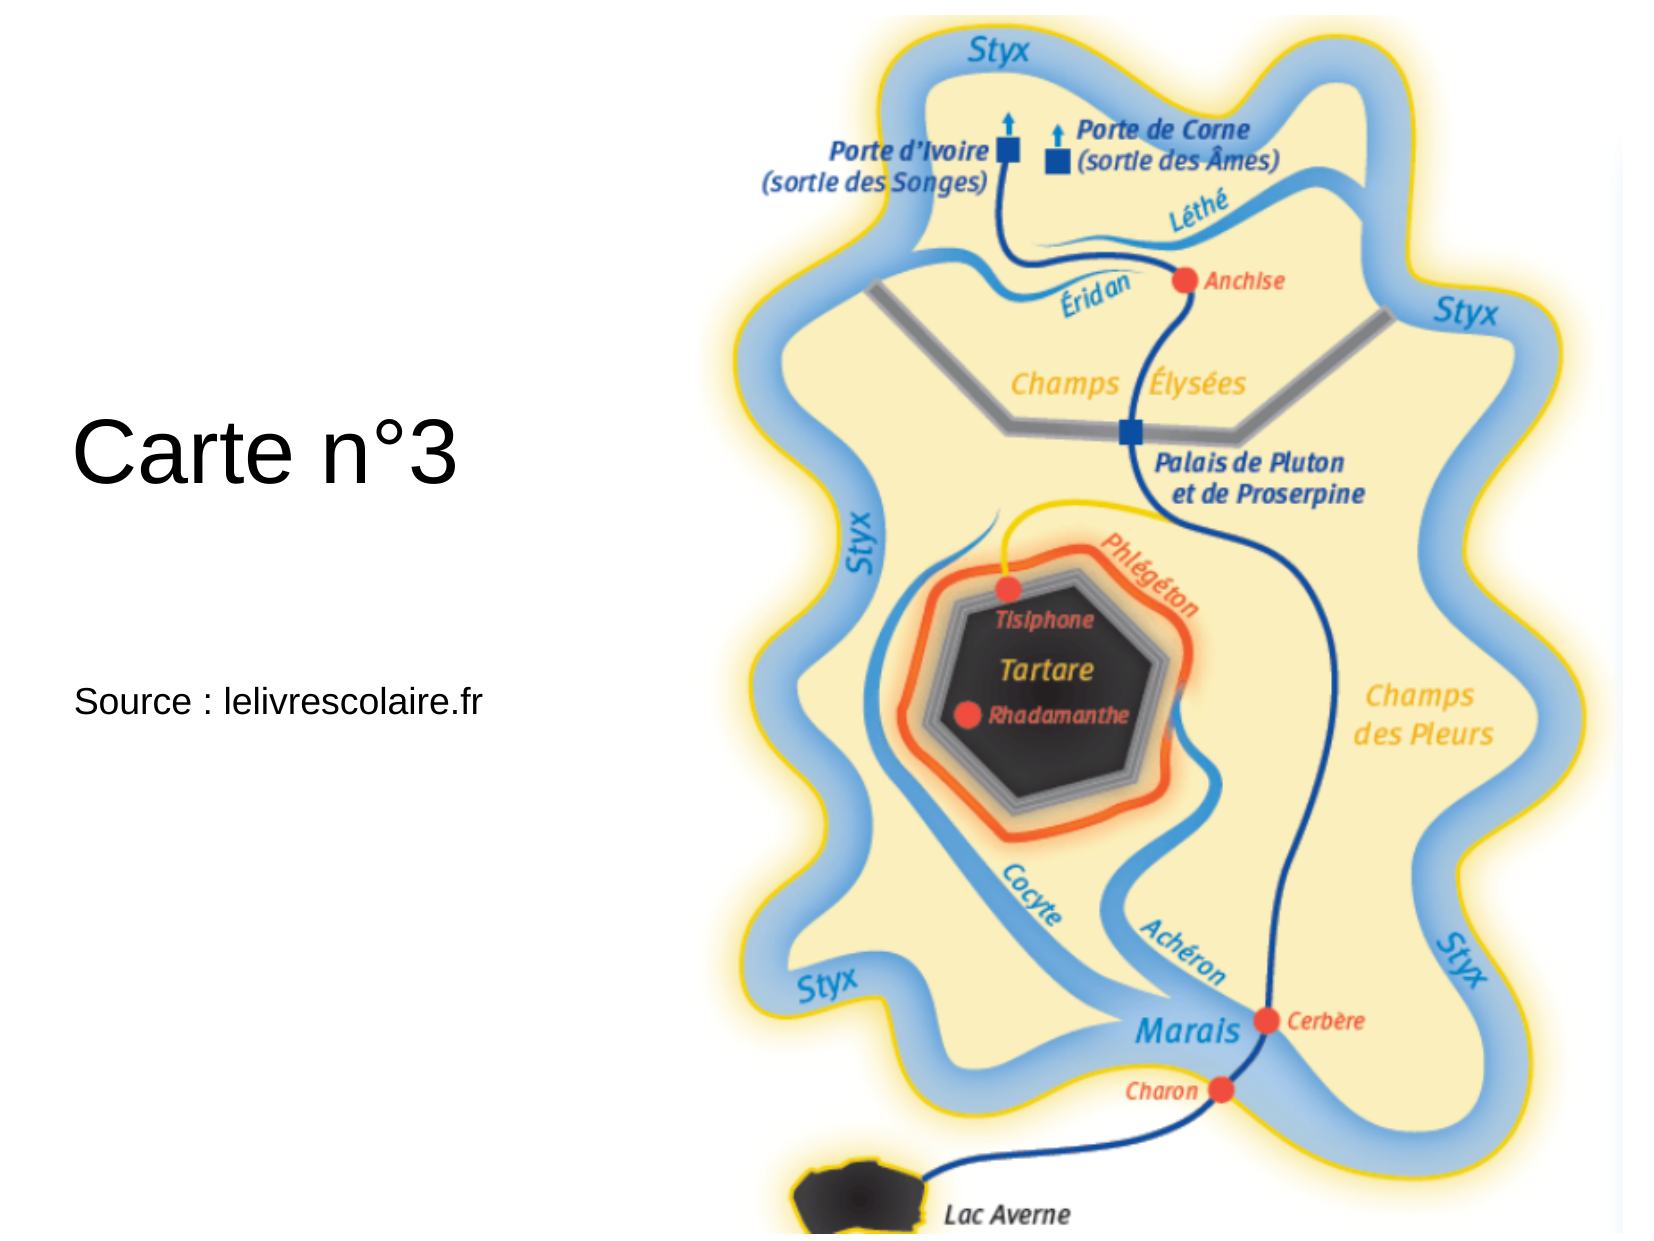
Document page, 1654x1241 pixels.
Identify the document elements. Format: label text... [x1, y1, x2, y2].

text_box Source : lelivrescolaire.fr [59, 673, 662, 731]
title Carte n°3 [23, 348, 508, 556]
picture [614, 15, 1623, 1234]
